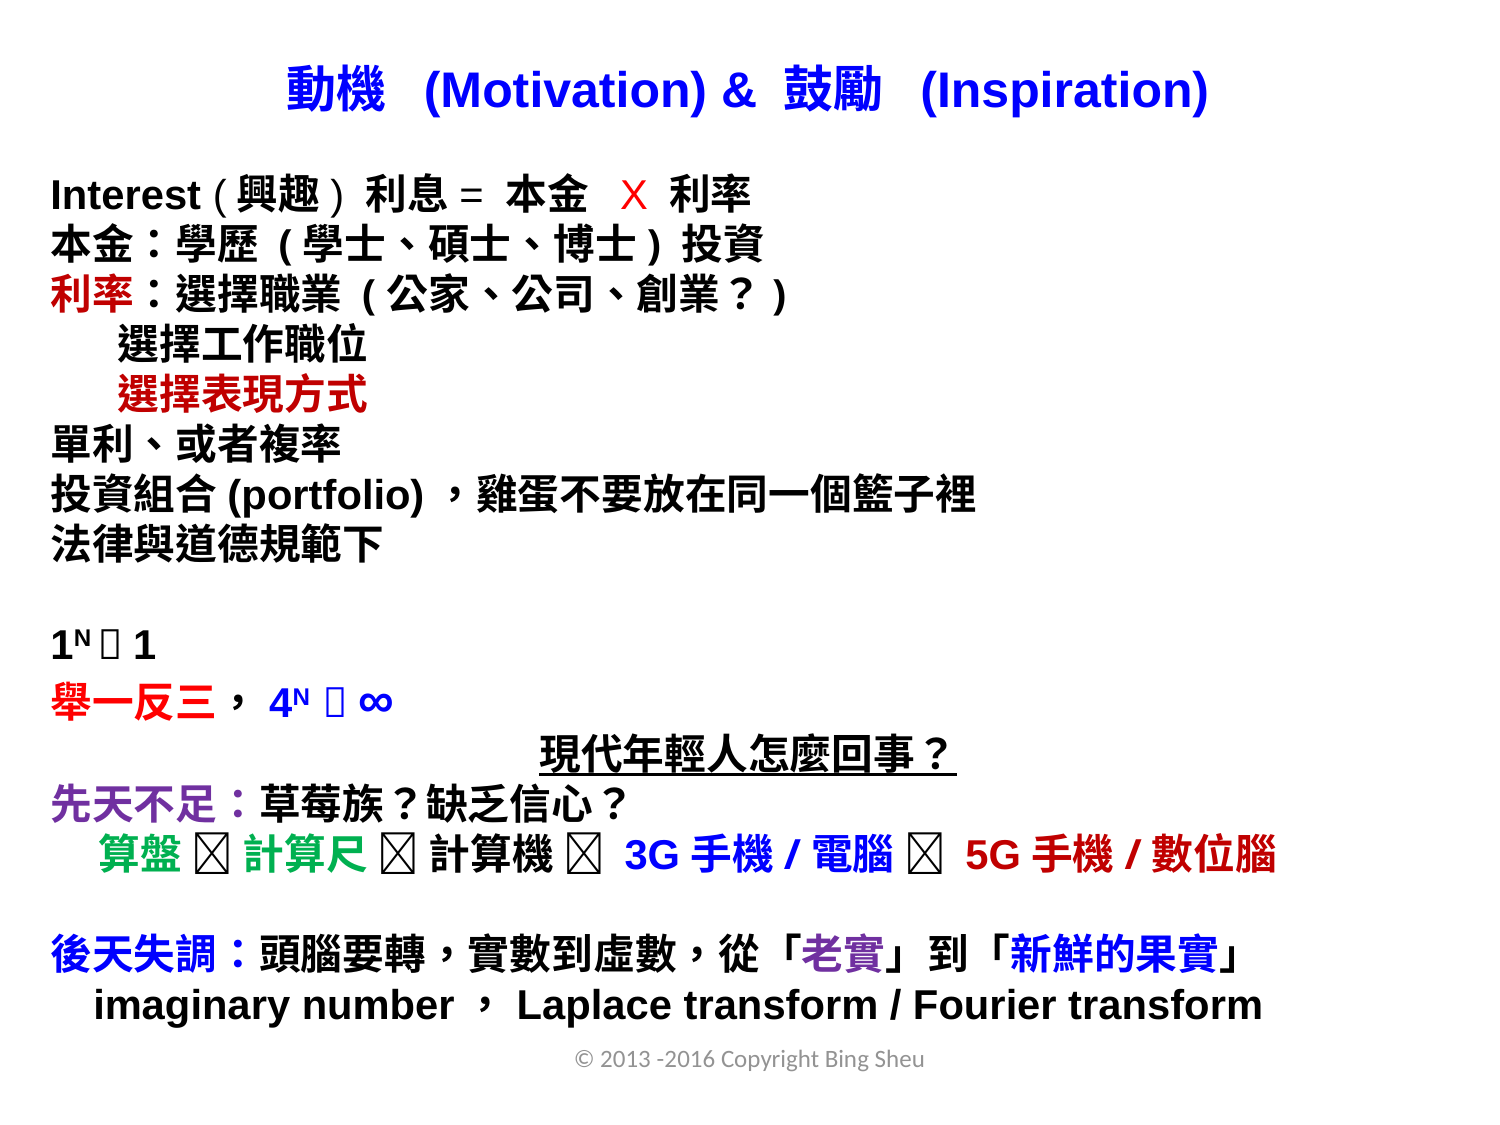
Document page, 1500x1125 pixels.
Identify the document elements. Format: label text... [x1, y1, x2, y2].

text_box 動機 (Motivation) & 鼓勵 (Inspiration) Interest (興趣) 利息= 本金 X 利率 本金：學歷 (學士、碩士、博士) 投資 利率：選擇職業 (公家、公司、創業？) 選擇工作職位 選擇表現方式 單利、或者複率 投資組合(portfolio)，雞蛋不要放在同一個籃子裡 法律與道德規範下 1N  1 舉一反三，4N  ∞ 現代年輕人怎麼回事？ 先天不足：草莓族？缺乏信心？ 算盤  計算尺  計算機  3G手機/電腦  5G手機/數位腦 後天失調：頭腦要轉，實數到虛數，從「老實」到「新鮮的果實」 imaginary number，Laplace transform / Fourier transform [35, 50, 1461, 1036]
footer © 2013 -2016 Copyright Bing Sheu [512, 1027, 988, 1088]
